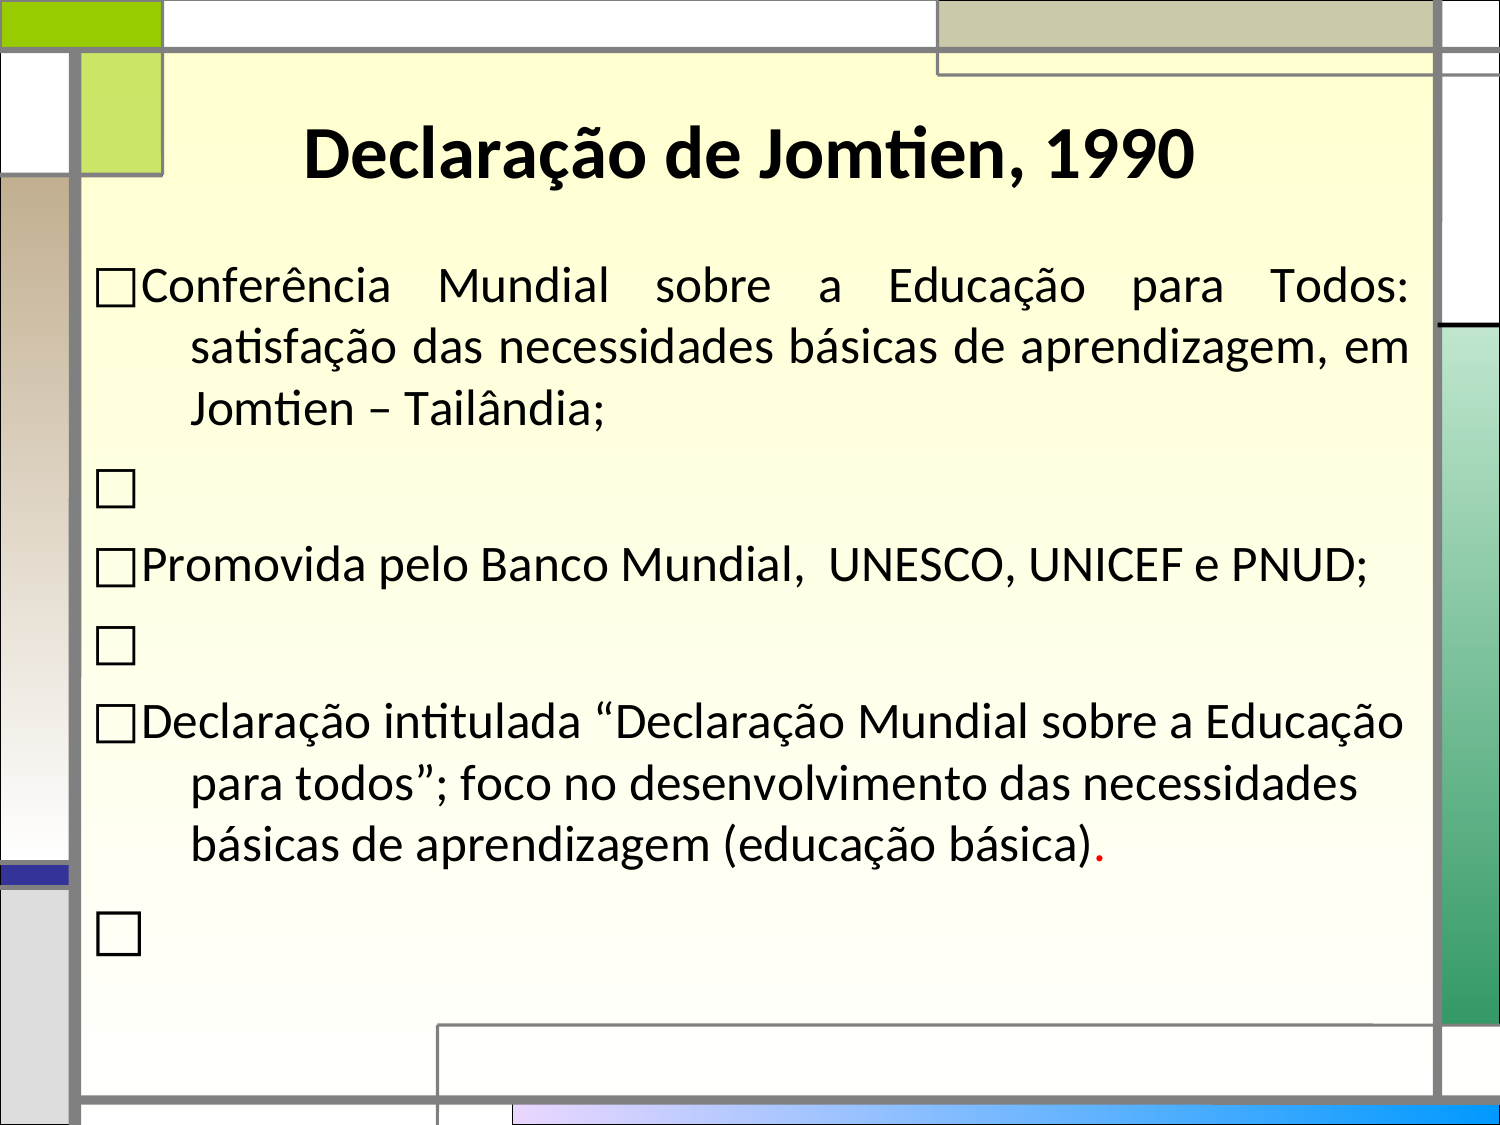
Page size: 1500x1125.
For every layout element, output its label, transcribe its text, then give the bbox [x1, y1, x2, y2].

title Declaração de Jomtien, 1990 [112, 54, 1388, 243]
list Conferência Mundial sobre a Educação para Todos: satisfação das necessidades básicas de aprendizagem, em Jomtien – Tailândia; Promovida pelo Banco Mundial, UNESCO, UNICEF e PNUD; Declaração intitulada “Declaração Mundial sobre a Educação para todos”; foco no desenvolvimento das necessidades básicas de aprendizagem (educação básica). [76, 243, 1427, 970]
